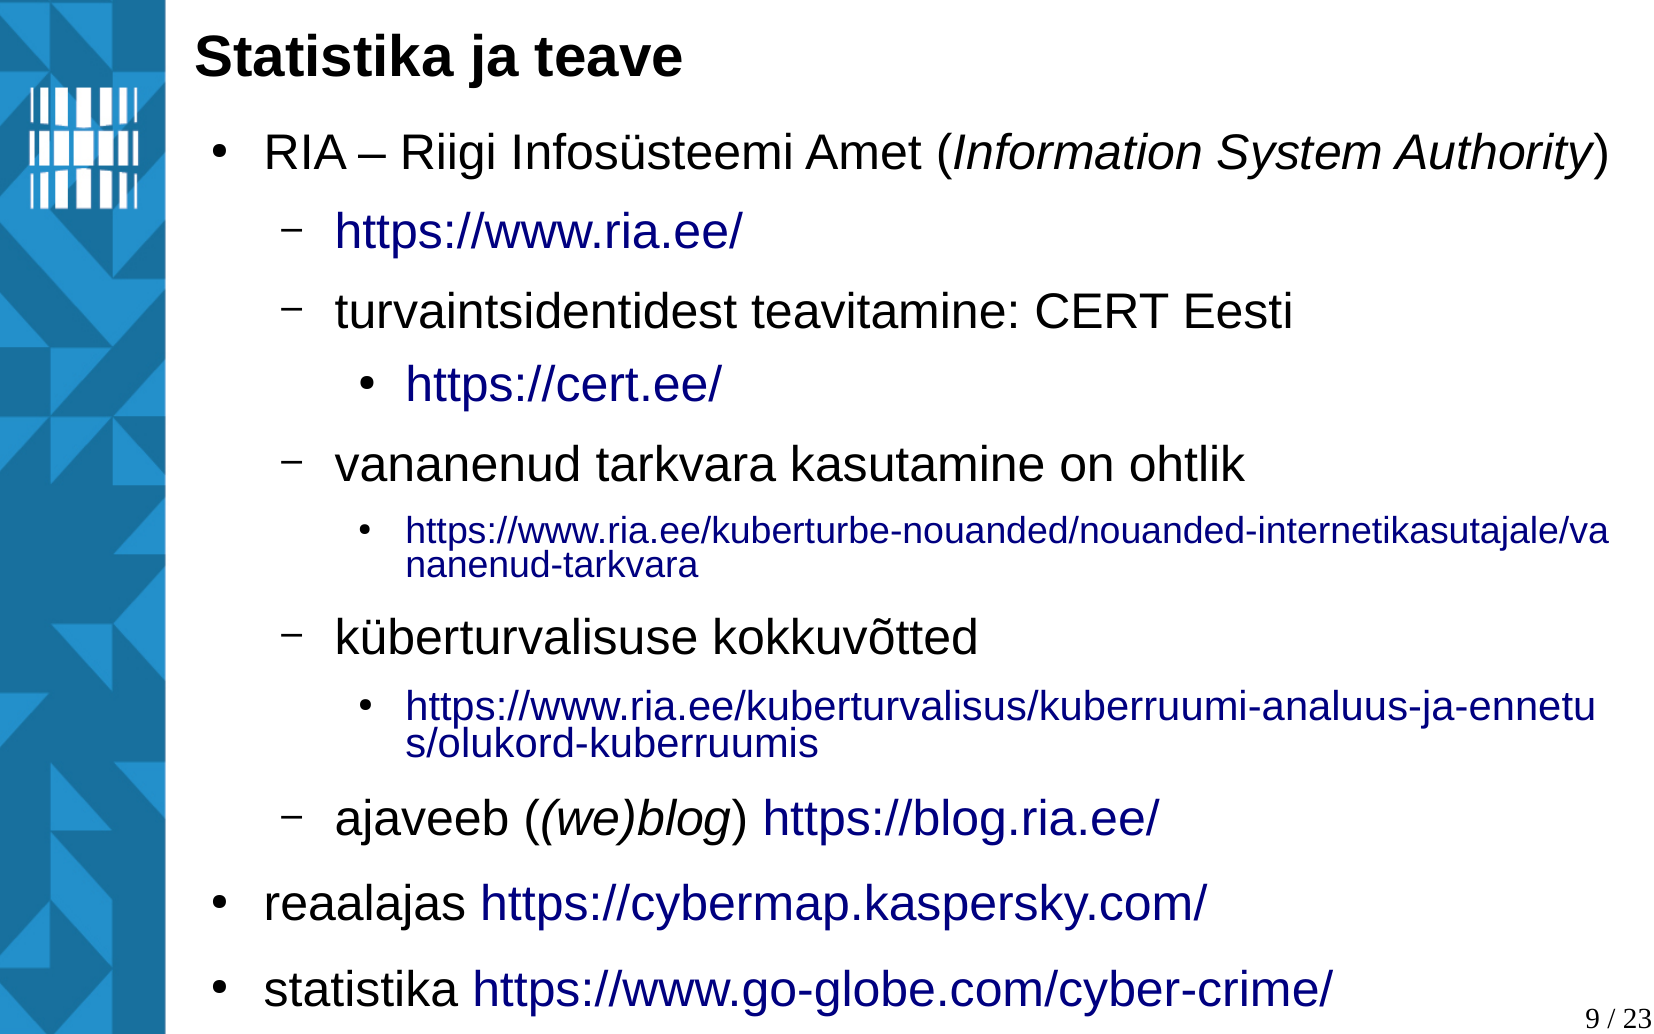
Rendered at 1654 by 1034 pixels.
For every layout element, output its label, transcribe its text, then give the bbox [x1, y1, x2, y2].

title Statistika ja teave [194, 4, 1560, 108]
list RIA – Riigi Infosüsteemi Amet (Information System Authority) https://www.ria.ee/ turvaintsidentidest teavitamine: CERT Eesti https://cert.ee/ vananenud tarkvara kasutamine on ohtlik https://www.ria.ee/kuberturbe-nouanded/nouanded-internetikasutajale/vananenud-tarkvara küberturvalisuse kokkuvõtted https://www.ria.ee/kuberturvalisus/kuberruumi-analuus-ja-ennetus/olukord-kuberruumis ajaveeb ((we)blog) https://blog.ria.ee/ reaalajas https://cybermap.kaspersky.com/ statistika https://www.go-globe.com/cyber-crime/ [192, 124, 1619, 987]
